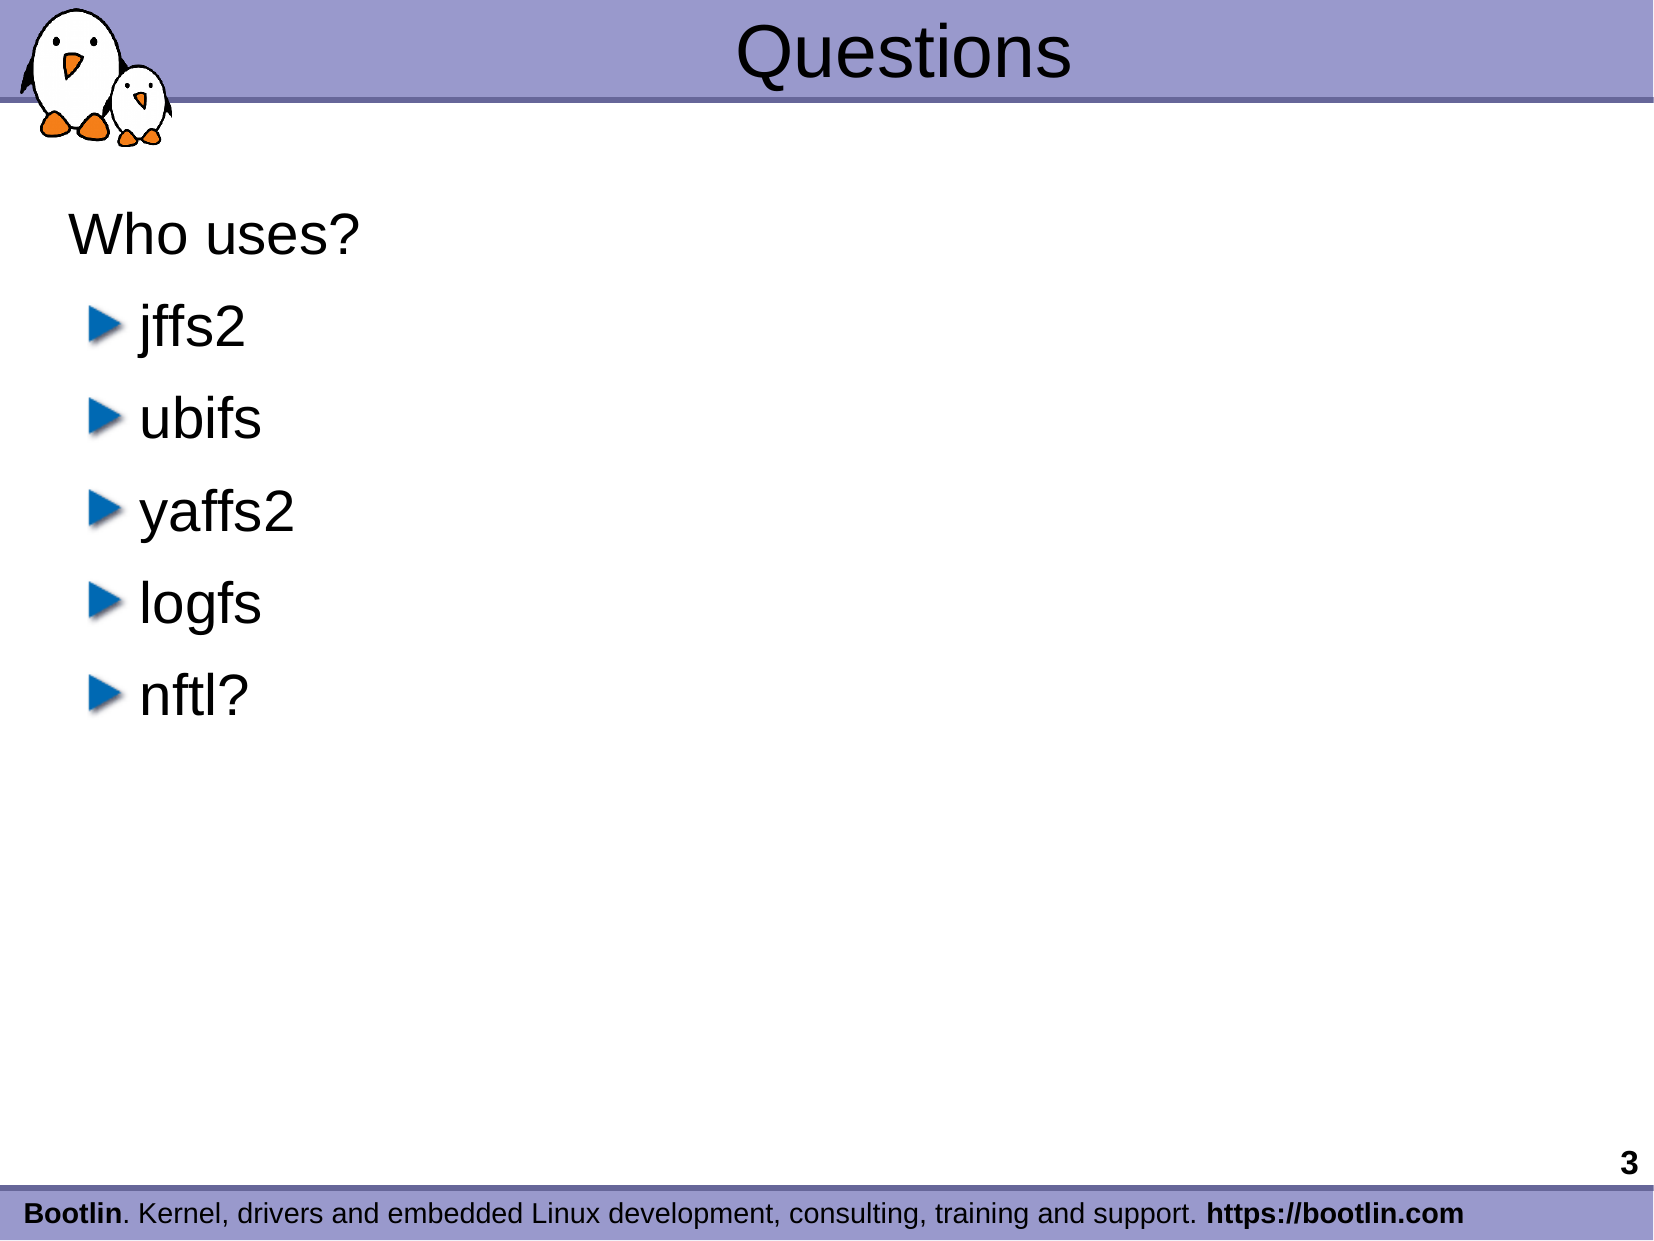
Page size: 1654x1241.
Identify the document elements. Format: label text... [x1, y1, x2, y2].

picture [20, 8, 172, 147]
list Who uses? jffs2 ubifs yaffs2 logfs nftl? [68, 201, 1592, 1118]
title Questions [178, 5, 1631, 97]
